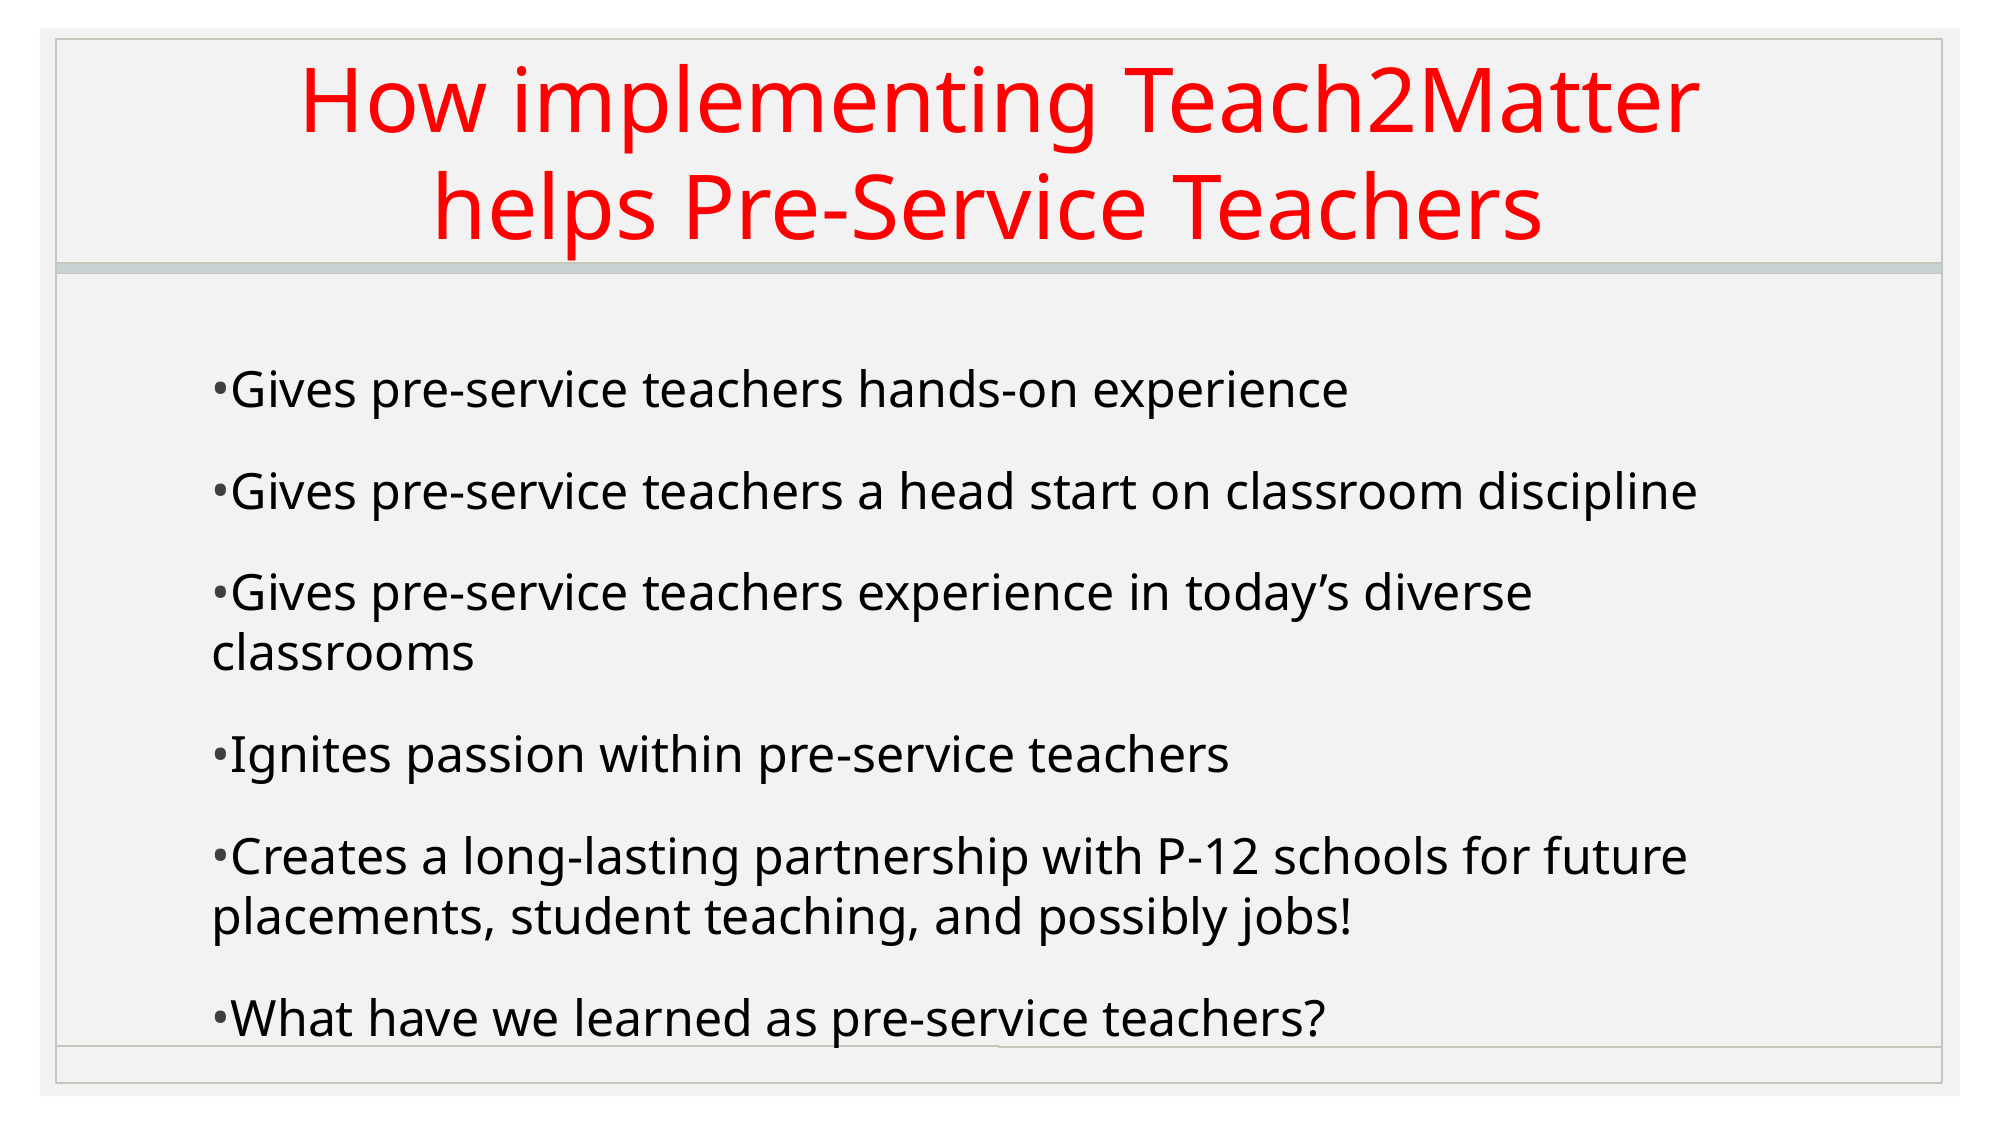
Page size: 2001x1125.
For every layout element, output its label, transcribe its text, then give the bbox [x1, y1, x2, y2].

list Gives pre-service teachers hands-on experience Gives pre-service teachers a head start on classroom discipline Gives pre-service teachers experience in today’s diverse classrooms Ignites passion within pre-service teachers Creates a long-lasting partnership with P-12 schools for future placements, student teaching, and possibly jobs! What have we learned as pre-service teachers? [196, 350, 1804, 1103]
title How implementing Teach2Matter helps Pre-Service Teachers [196, 34, 1804, 265]
